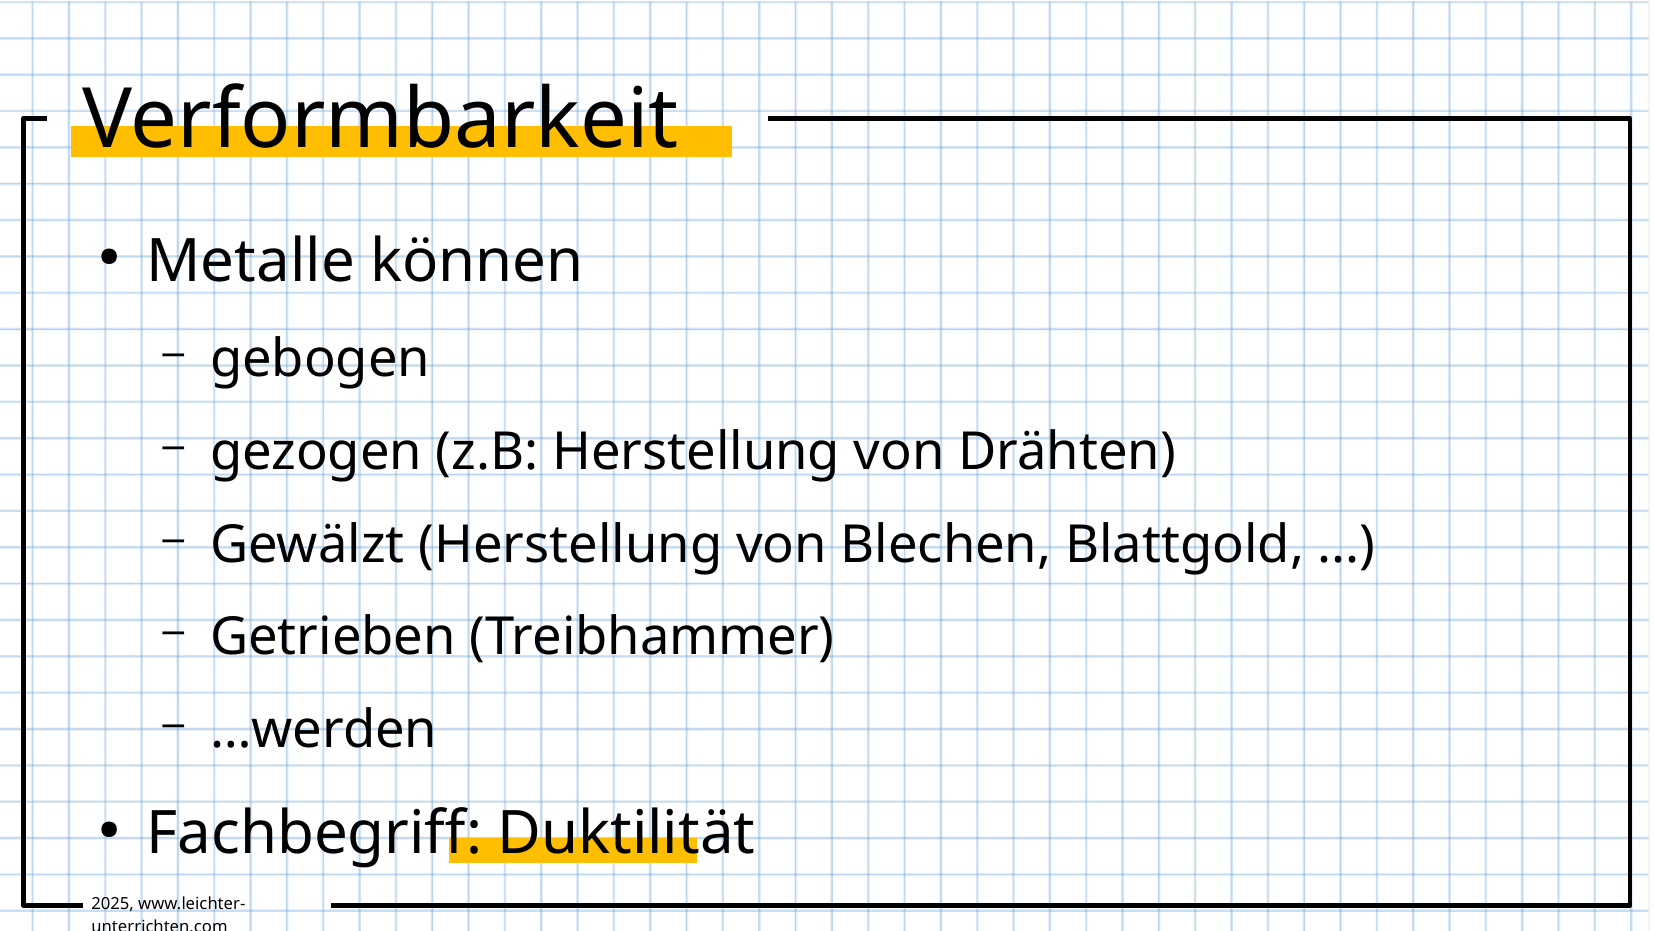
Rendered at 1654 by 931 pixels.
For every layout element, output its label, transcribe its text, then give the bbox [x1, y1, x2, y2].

title Verformbarkeit [82, 0, 1158, 217]
picture [203, 924, 209, 931]
picture [0, 0, 1651, 931]
list Metalle können gebogen gezogen (z.B: Herstellung von Drähten) Gewälzt (Herstellung von Blechen, Blattgold, ...) Getrieben (Treibhammer) …werden Fachbegriff: Duktilität [82, 217, 1571, 875]
